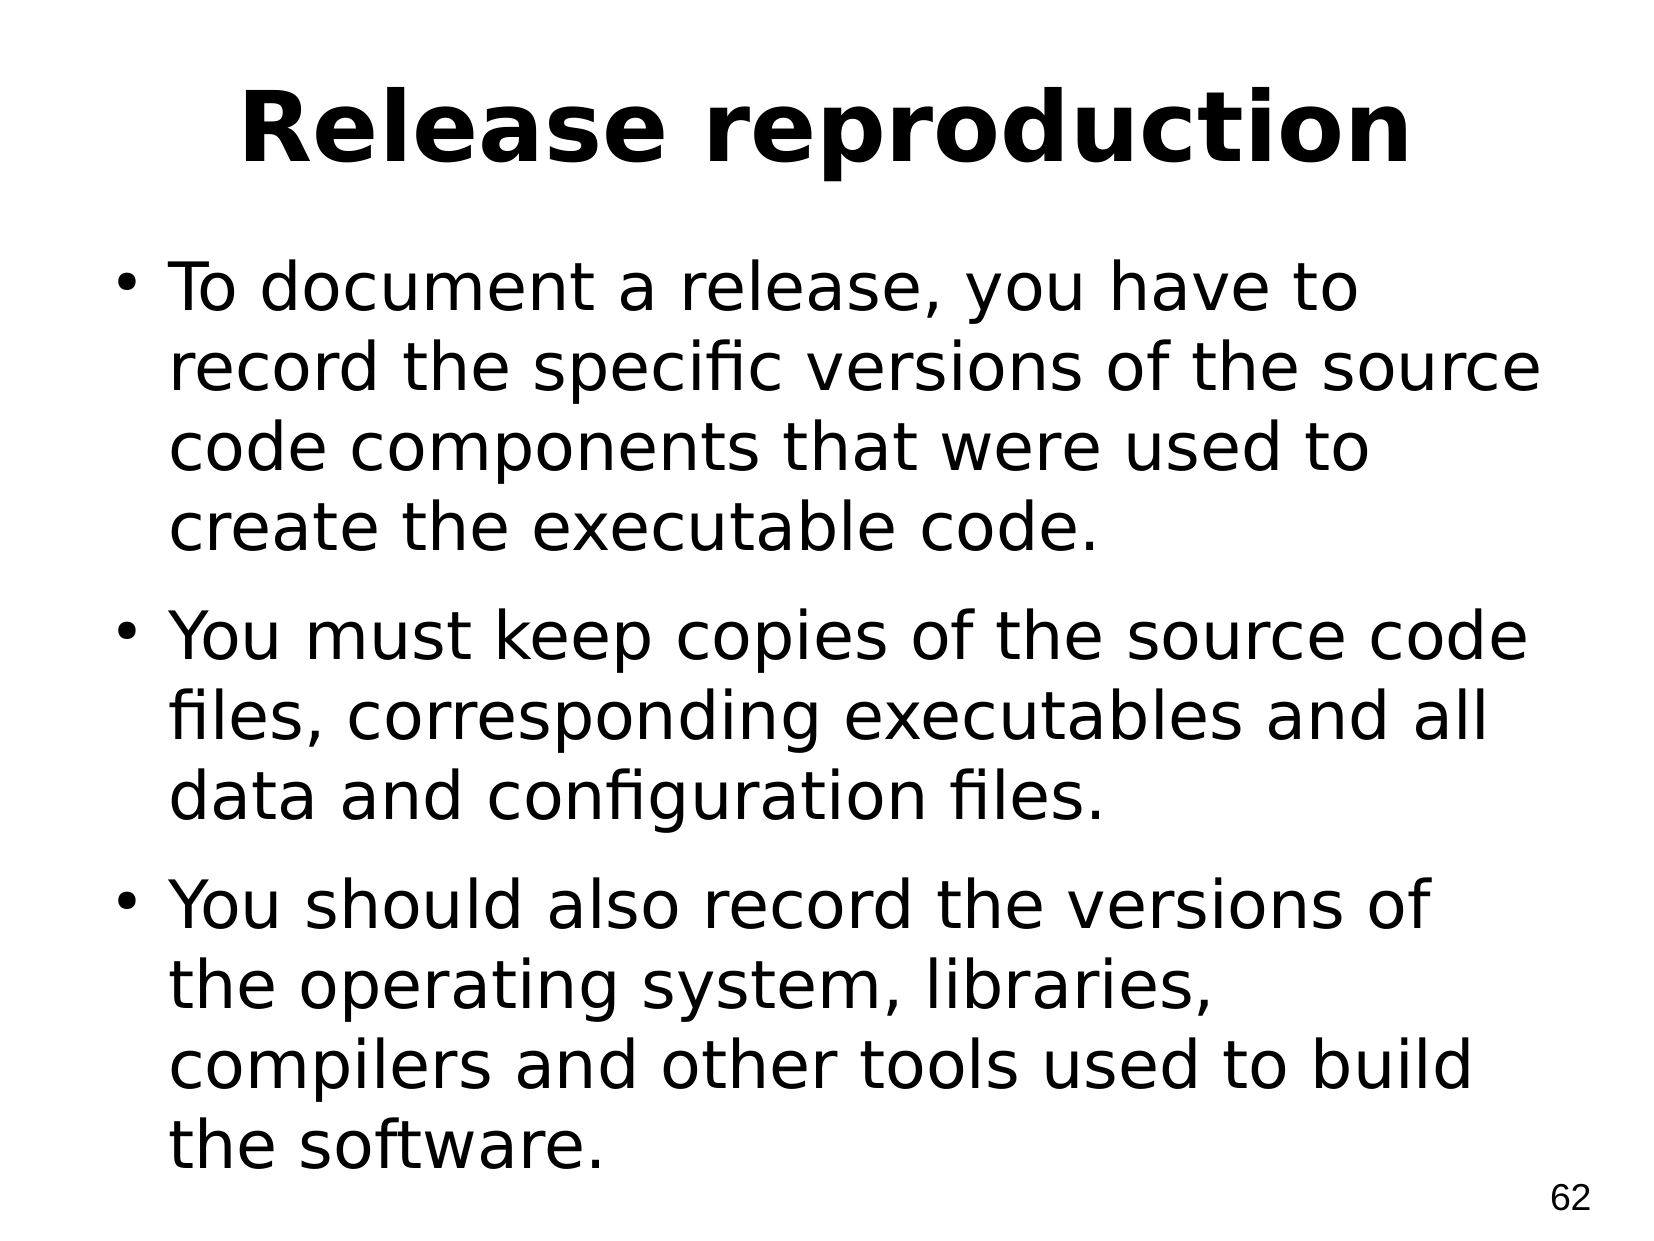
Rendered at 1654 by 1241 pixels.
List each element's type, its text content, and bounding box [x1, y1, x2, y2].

title Release reproduction [82, 49, 1571, 196]
list To document a release, you have to record the specific versions of the source code components that were used to create the executable code. You must keep copies of the source code files, corresponding executables and all data and configuration files. You should also record the versions of the operating system, libraries, compilers and other tools used to build the software. [82, 236, 1571, 1205]
